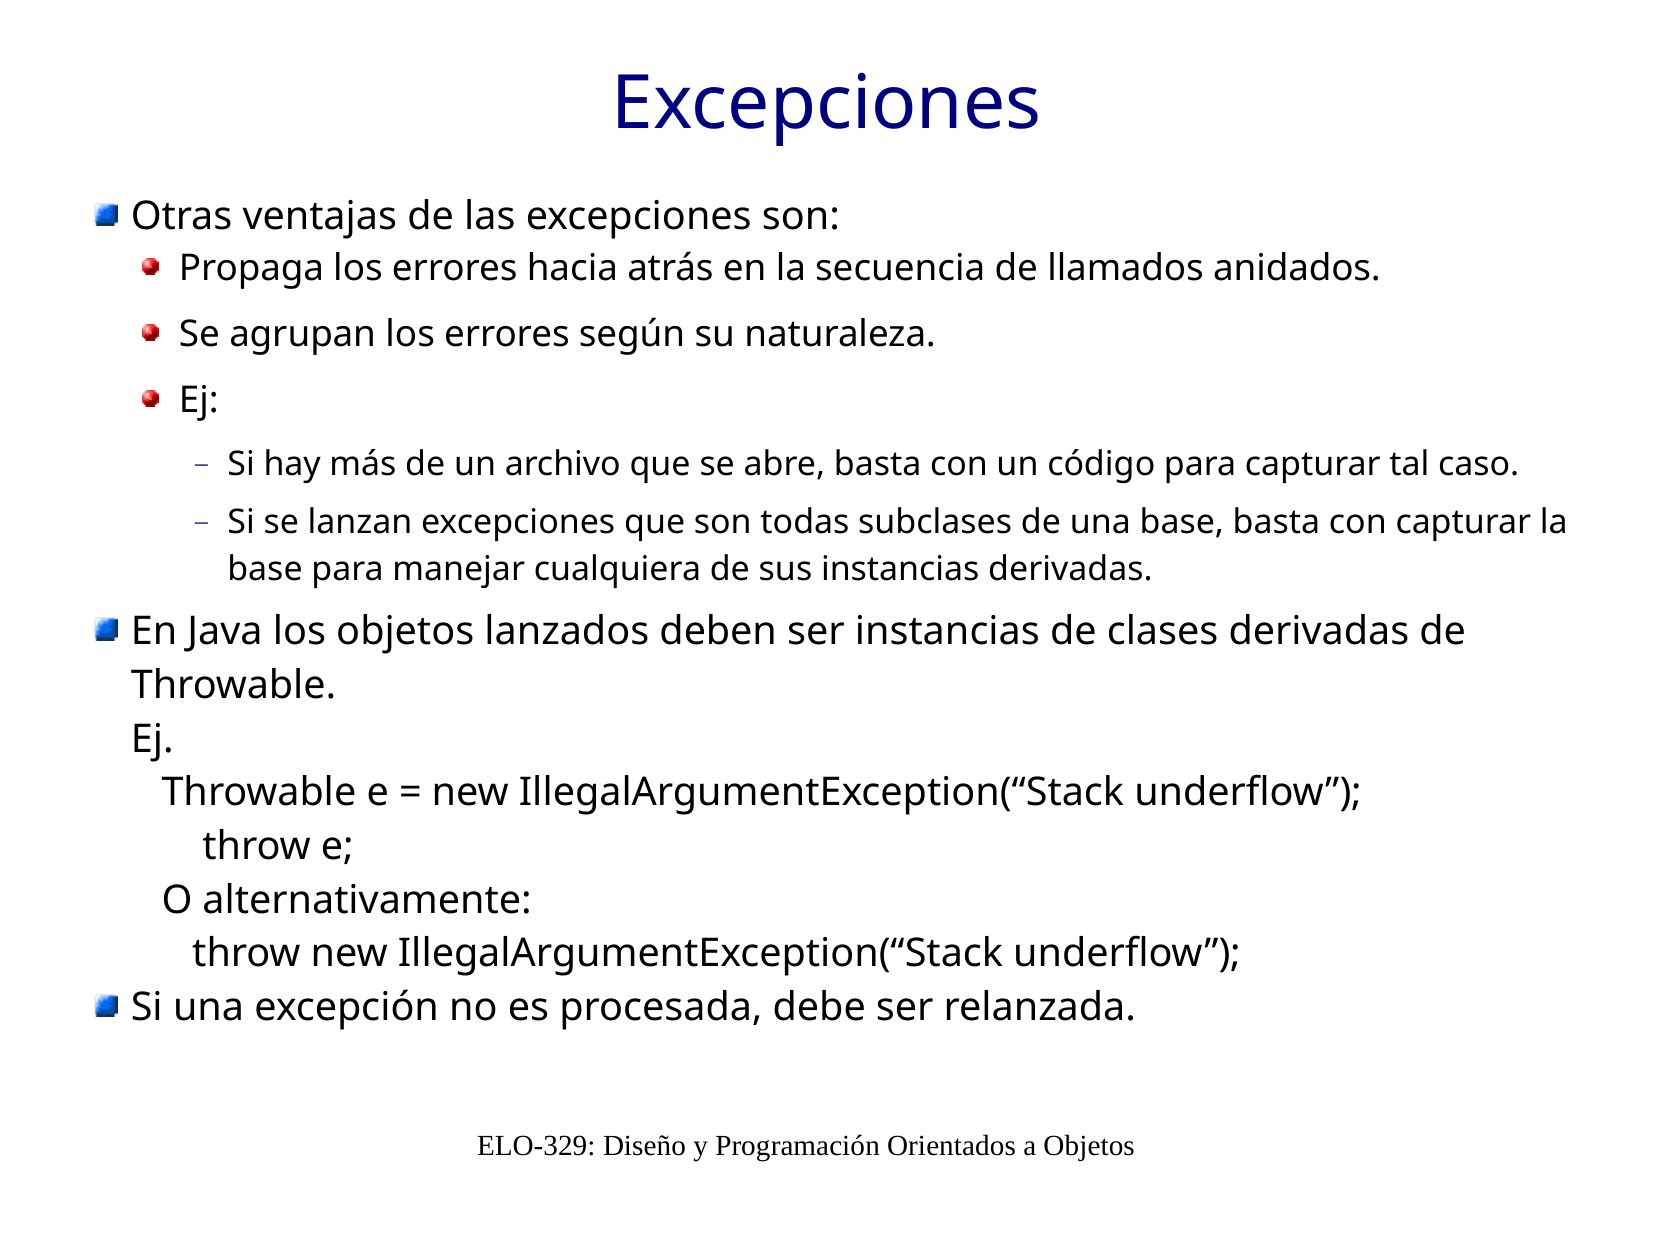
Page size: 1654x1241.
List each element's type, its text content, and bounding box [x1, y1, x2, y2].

list Otras ventajas de las excepciones son: Propaga los errores hacia atrás en la secuencia de llamados anidados. Se agrupan los errores según su naturaleza. Ej: Si hay más de un archivo que se abre, basta con un código para capturar tal caso. Si se lanzan excepciones que son todas subclases de una base, basta con capturar la base para manejar cualquiera de sus instancias derivadas. En Java los objetos lanzados deben ser instancias de clases derivadas de Throwable. Ej. Throwable e = new IllegalArgumentException(“Stack underflow”); throw e; O alternativamente: throw new IllegalArgumentException(“Stack underflow”); Si una excepción no es procesada, debe ser relanzada. [82, 187, 1571, 1051]
title Excepciones [82, 49, 1571, 151]
